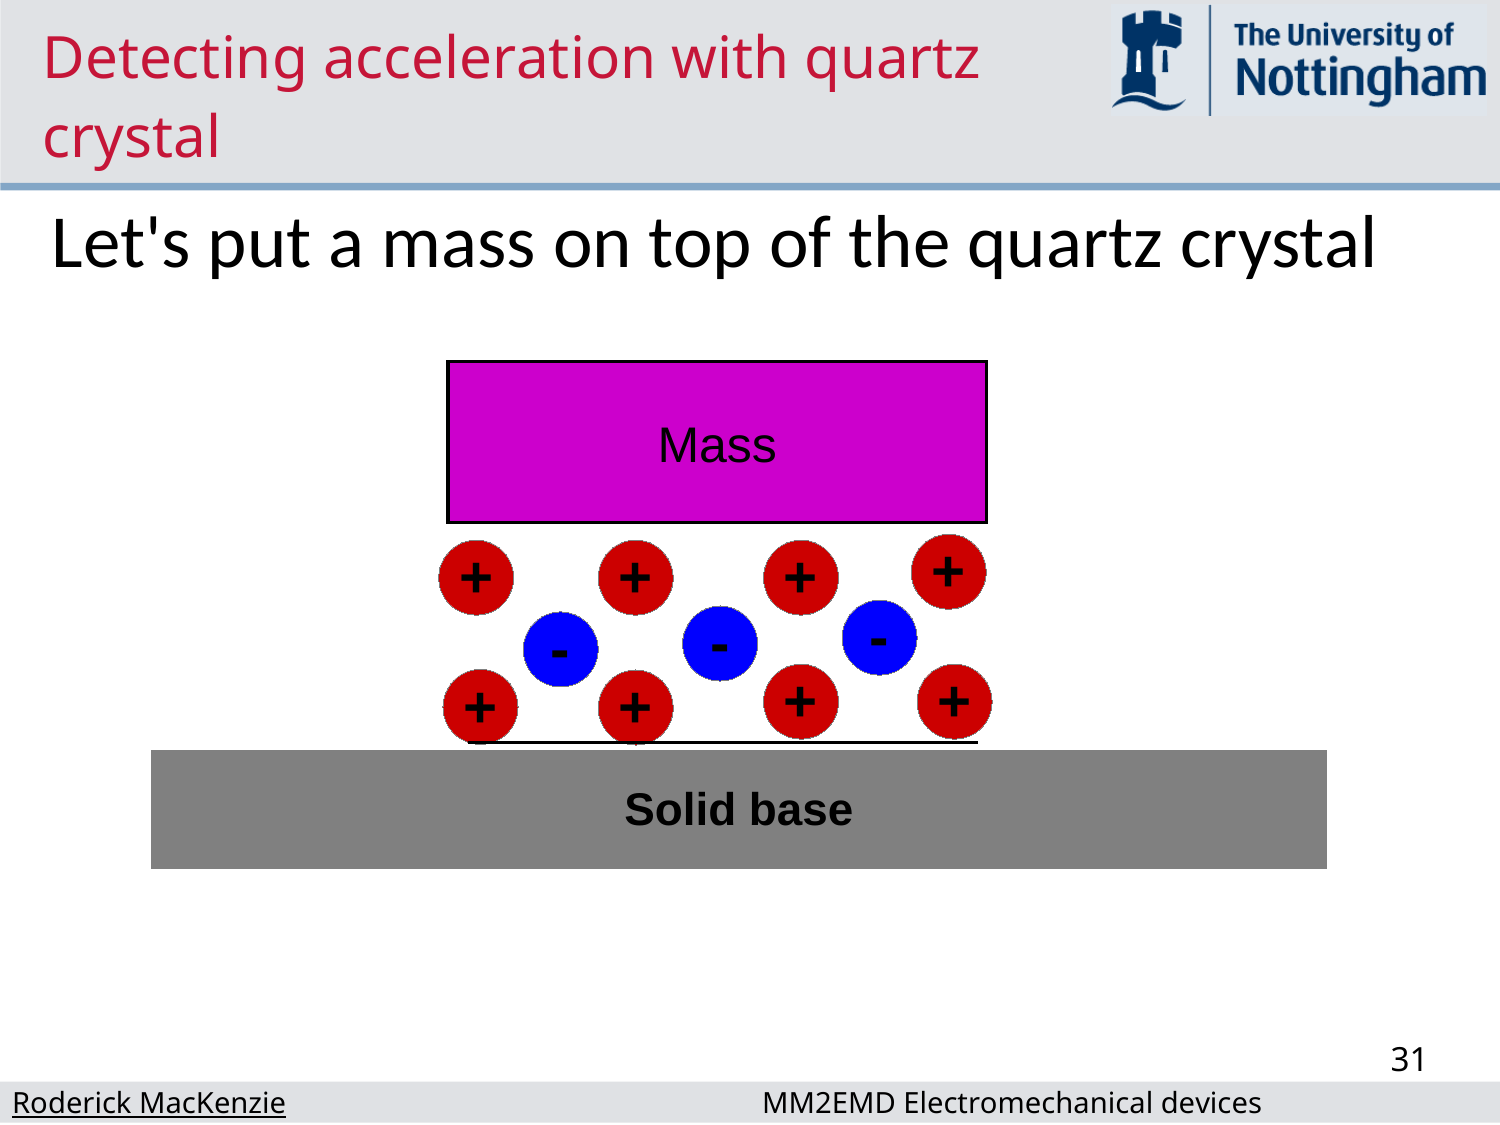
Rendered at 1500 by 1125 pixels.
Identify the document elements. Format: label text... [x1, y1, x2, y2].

text_box + [917, 664, 993, 740]
text_box Mass [448, 369, 987, 523]
text_box - [523, 611, 599, 687]
text_box + [598, 669, 674, 741]
text_box Let's put a mass on top of the quartz crystal [37, 203, 1445, 369]
text_box - [682, 605, 758, 682]
text_box + [442, 669, 519, 743]
text_box - [842, 600, 918, 676]
text_box + [911, 534, 987, 610]
text_box + [598, 540, 674, 616]
text_box <number> [1375, 1030, 1500, 1101]
text_box + [763, 540, 839, 616]
text_box + [438, 540, 514, 616]
text_box + [763, 664, 839, 740]
picture [1111, 4, 1487, 116]
text_box Solid base [151, 750, 1327, 869]
title Detecting acceleration with quartz crystal [28, 20, 1130, 172]
